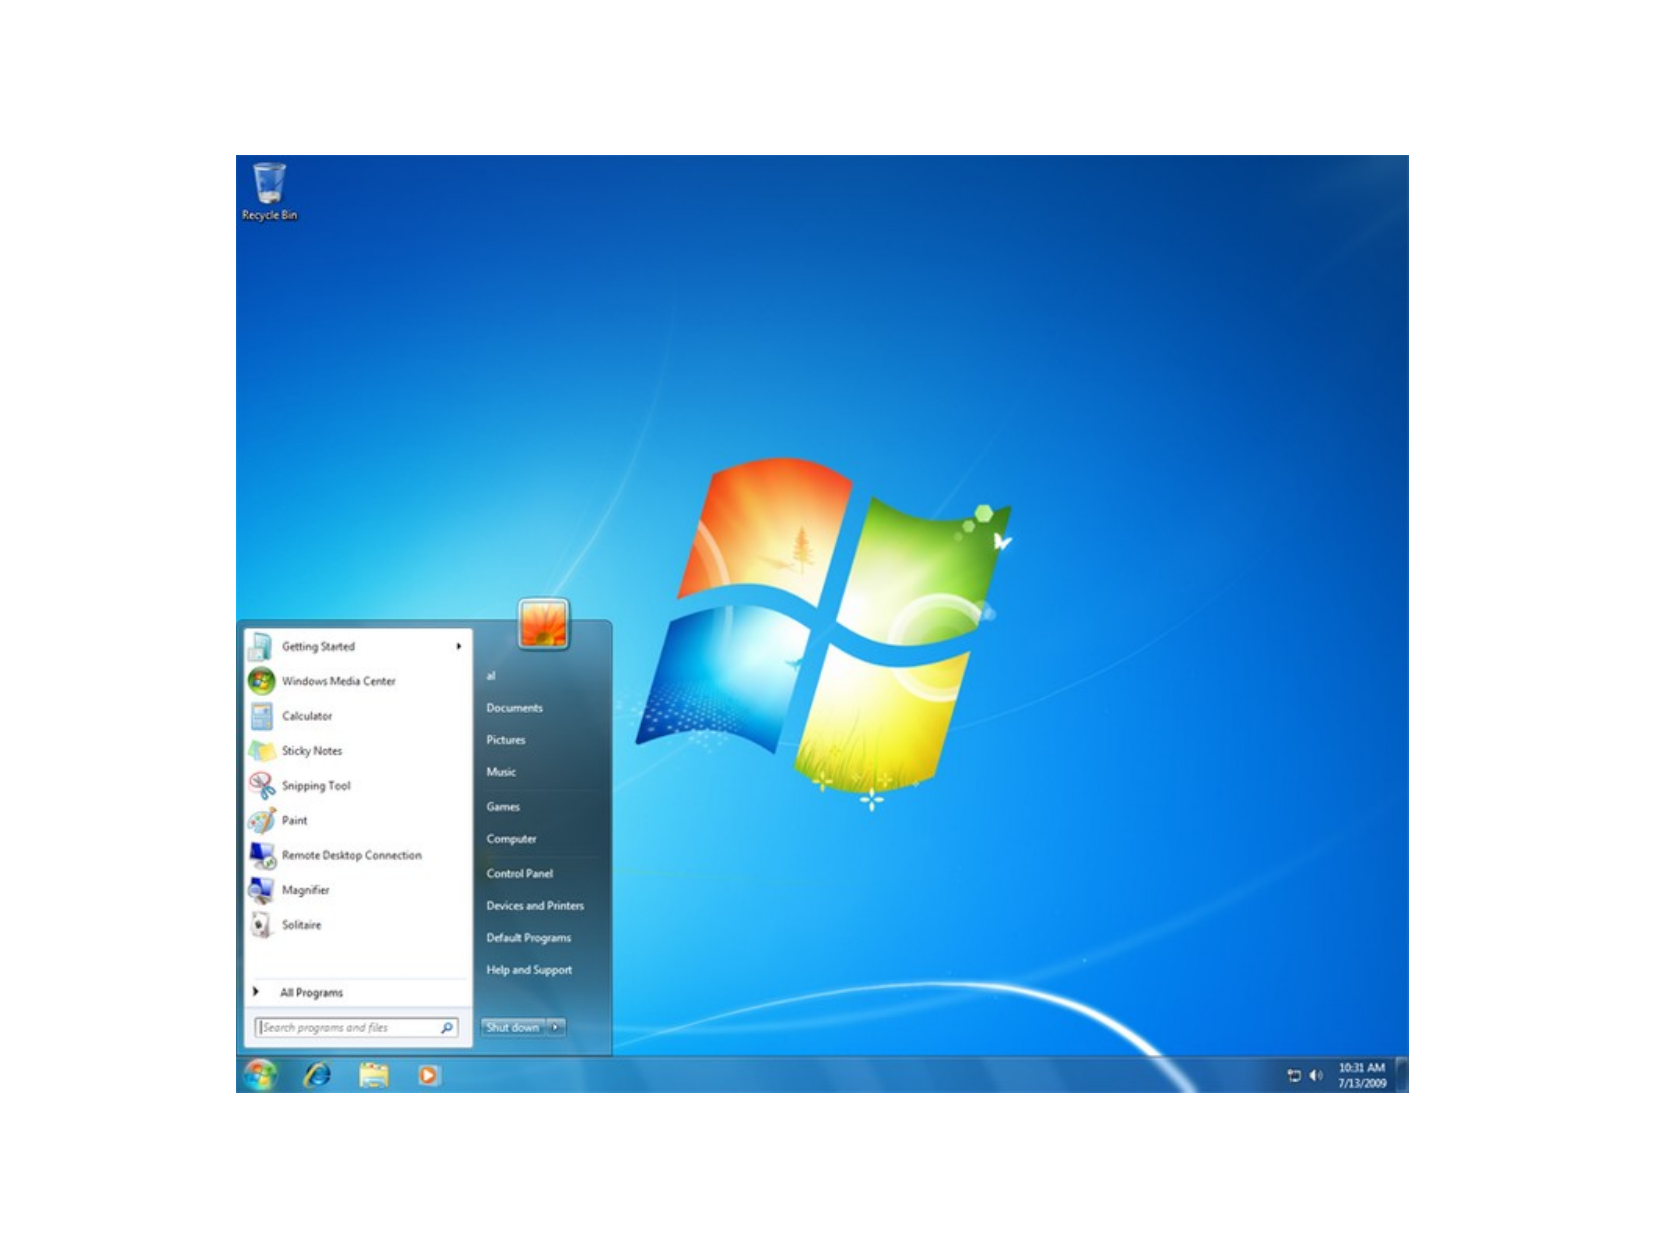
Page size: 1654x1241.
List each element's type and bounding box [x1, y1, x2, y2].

picture [236, 155, 1409, 1093]
